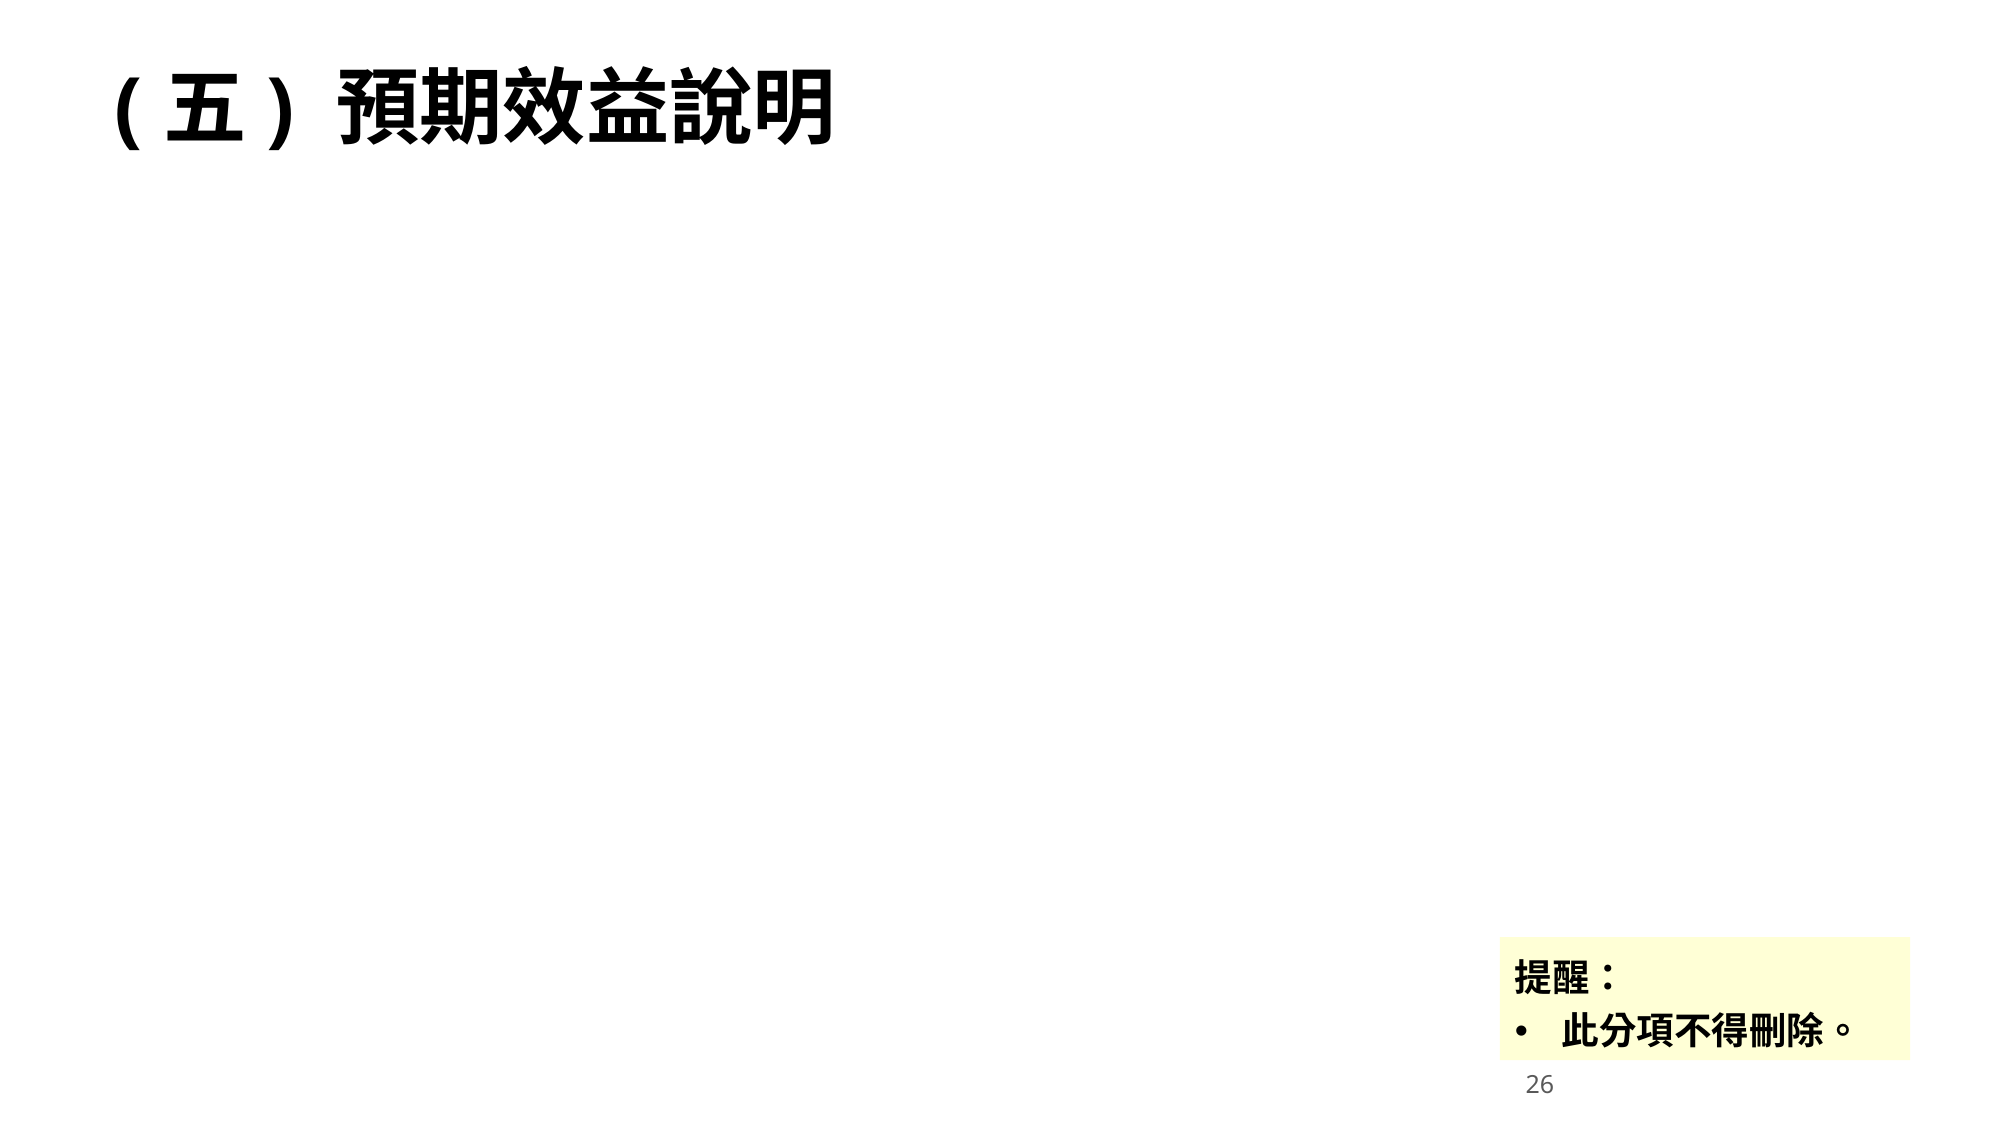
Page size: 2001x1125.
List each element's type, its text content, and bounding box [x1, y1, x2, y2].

title (五) 預期效益說明 [99, 56, 1900, 166]
text_box 26 [1510, 1061, 1961, 1097]
text_box 提醒： 此分項不得刪除。 [1500, 937, 1910, 1060]
